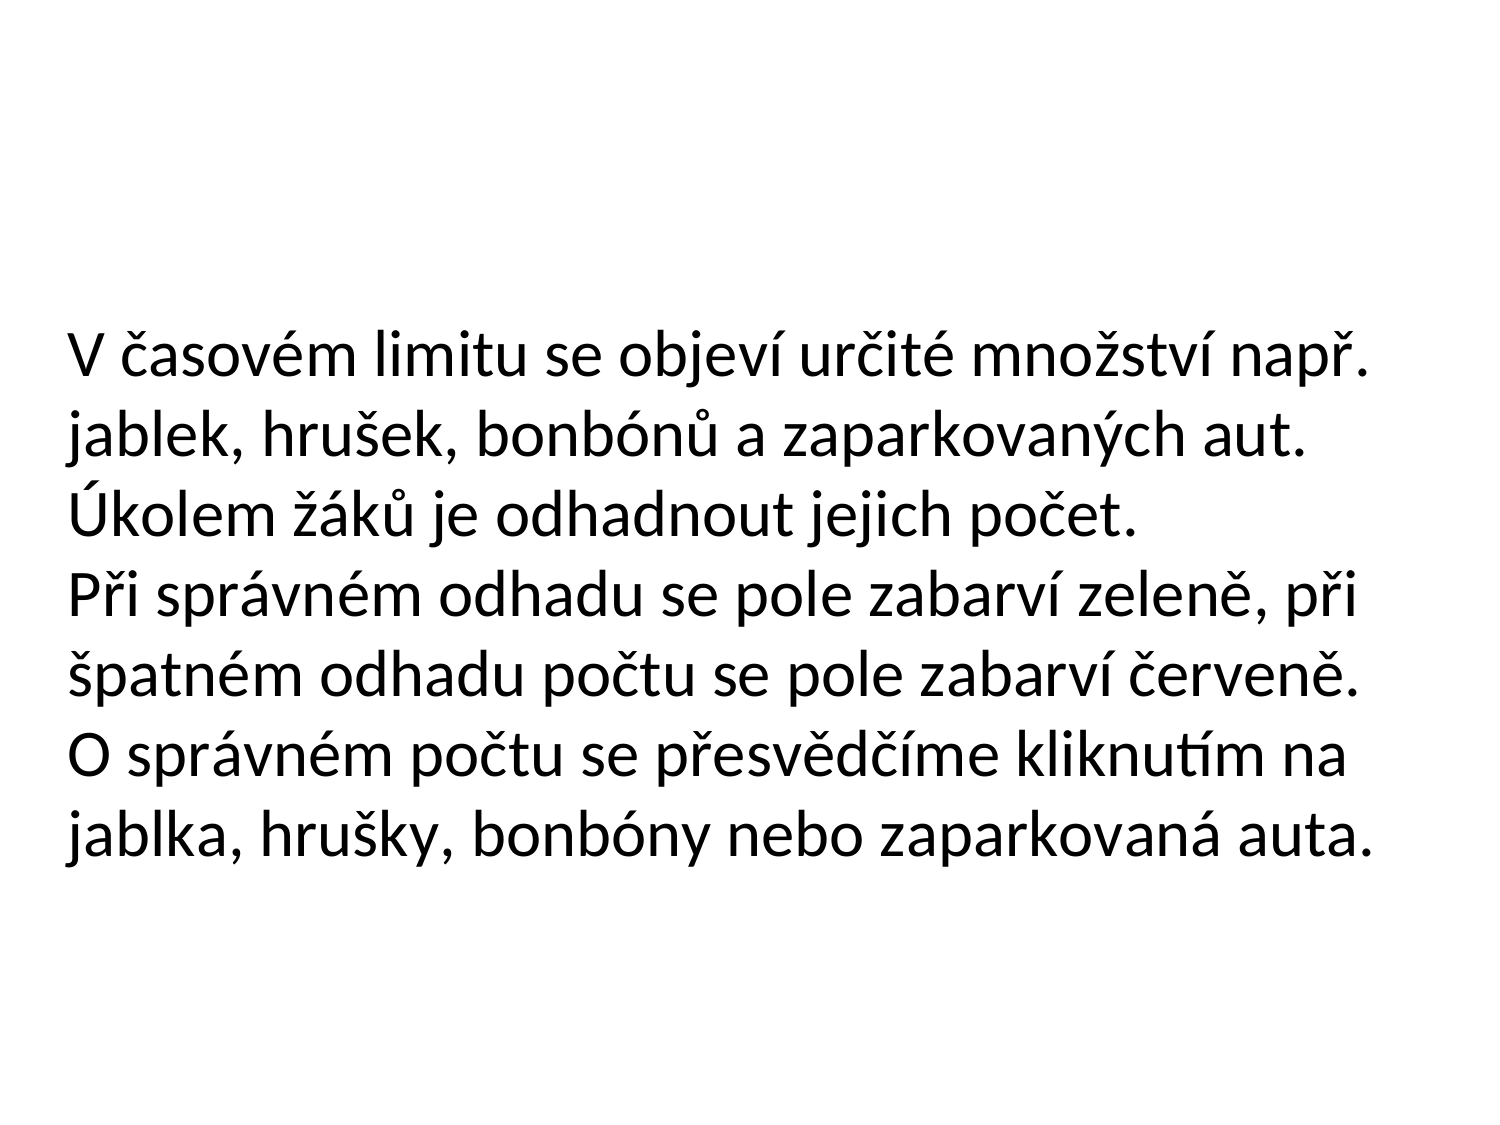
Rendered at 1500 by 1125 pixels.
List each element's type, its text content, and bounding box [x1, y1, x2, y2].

text_box V časovém limitu se objeví určité množství např. jablek, hrušek, bonbónů a zaparkovaných aut. Úkolem žáků je odhadnout jejich počet. Při správném odhadu se pole zabarví zeleně, při špatném odhadu počtu se pole zabarví červeně. O správném počtu se přesvědčíme kliknutím na jablka, hrušky, bonbóny nebo zaparkovaná auta. [52, 302, 1392, 878]
